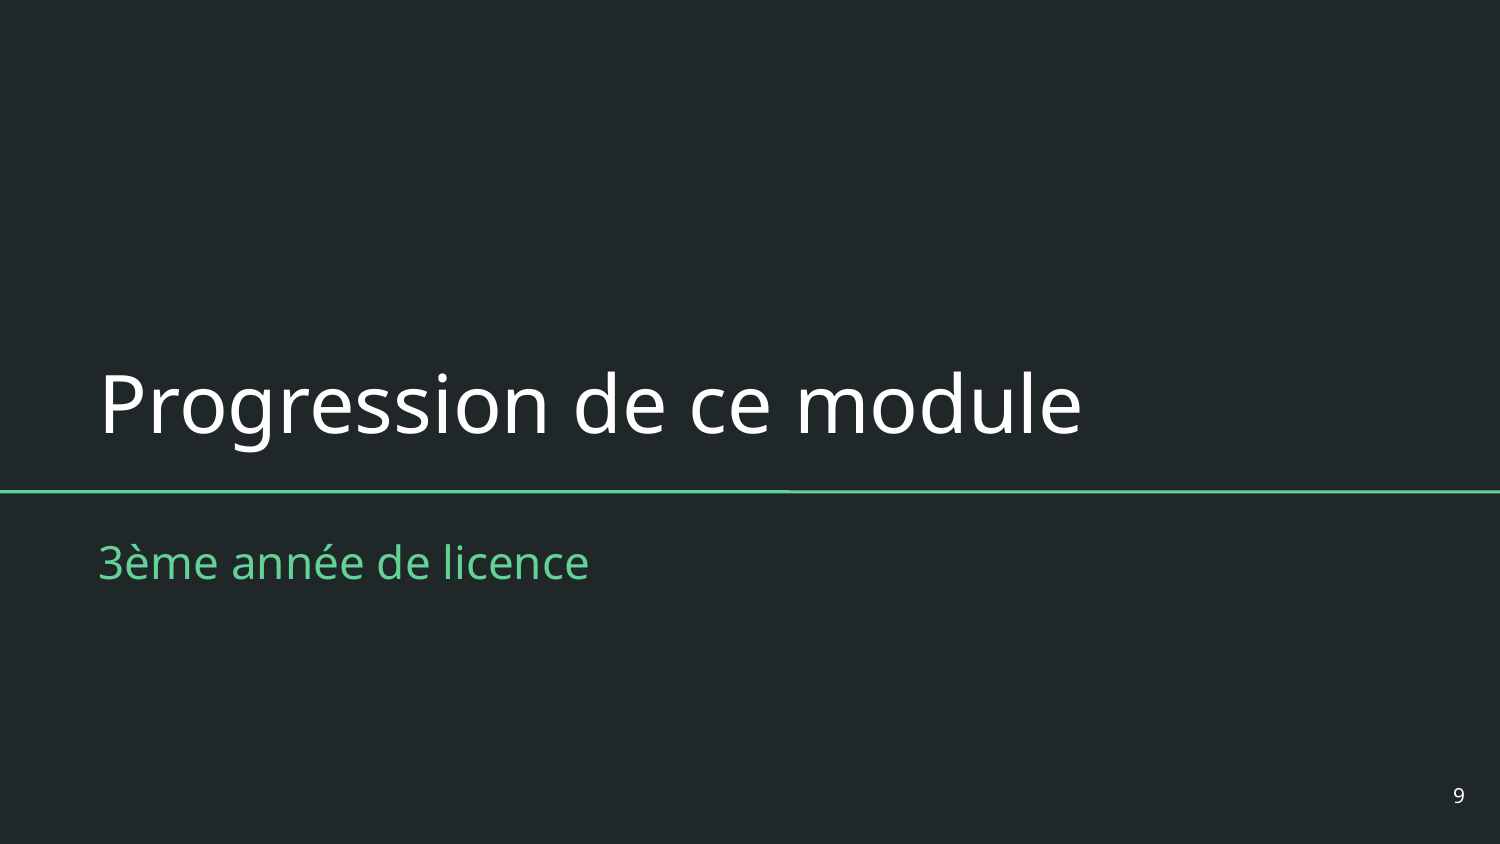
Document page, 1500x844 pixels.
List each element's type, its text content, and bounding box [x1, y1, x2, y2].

text_box 3ème année de licence [83, 518, 1447, 604]
slide_number <numéro> [1389, 764, 1480, 830]
title Progression de ce module [83, 337, 1417, 466]
